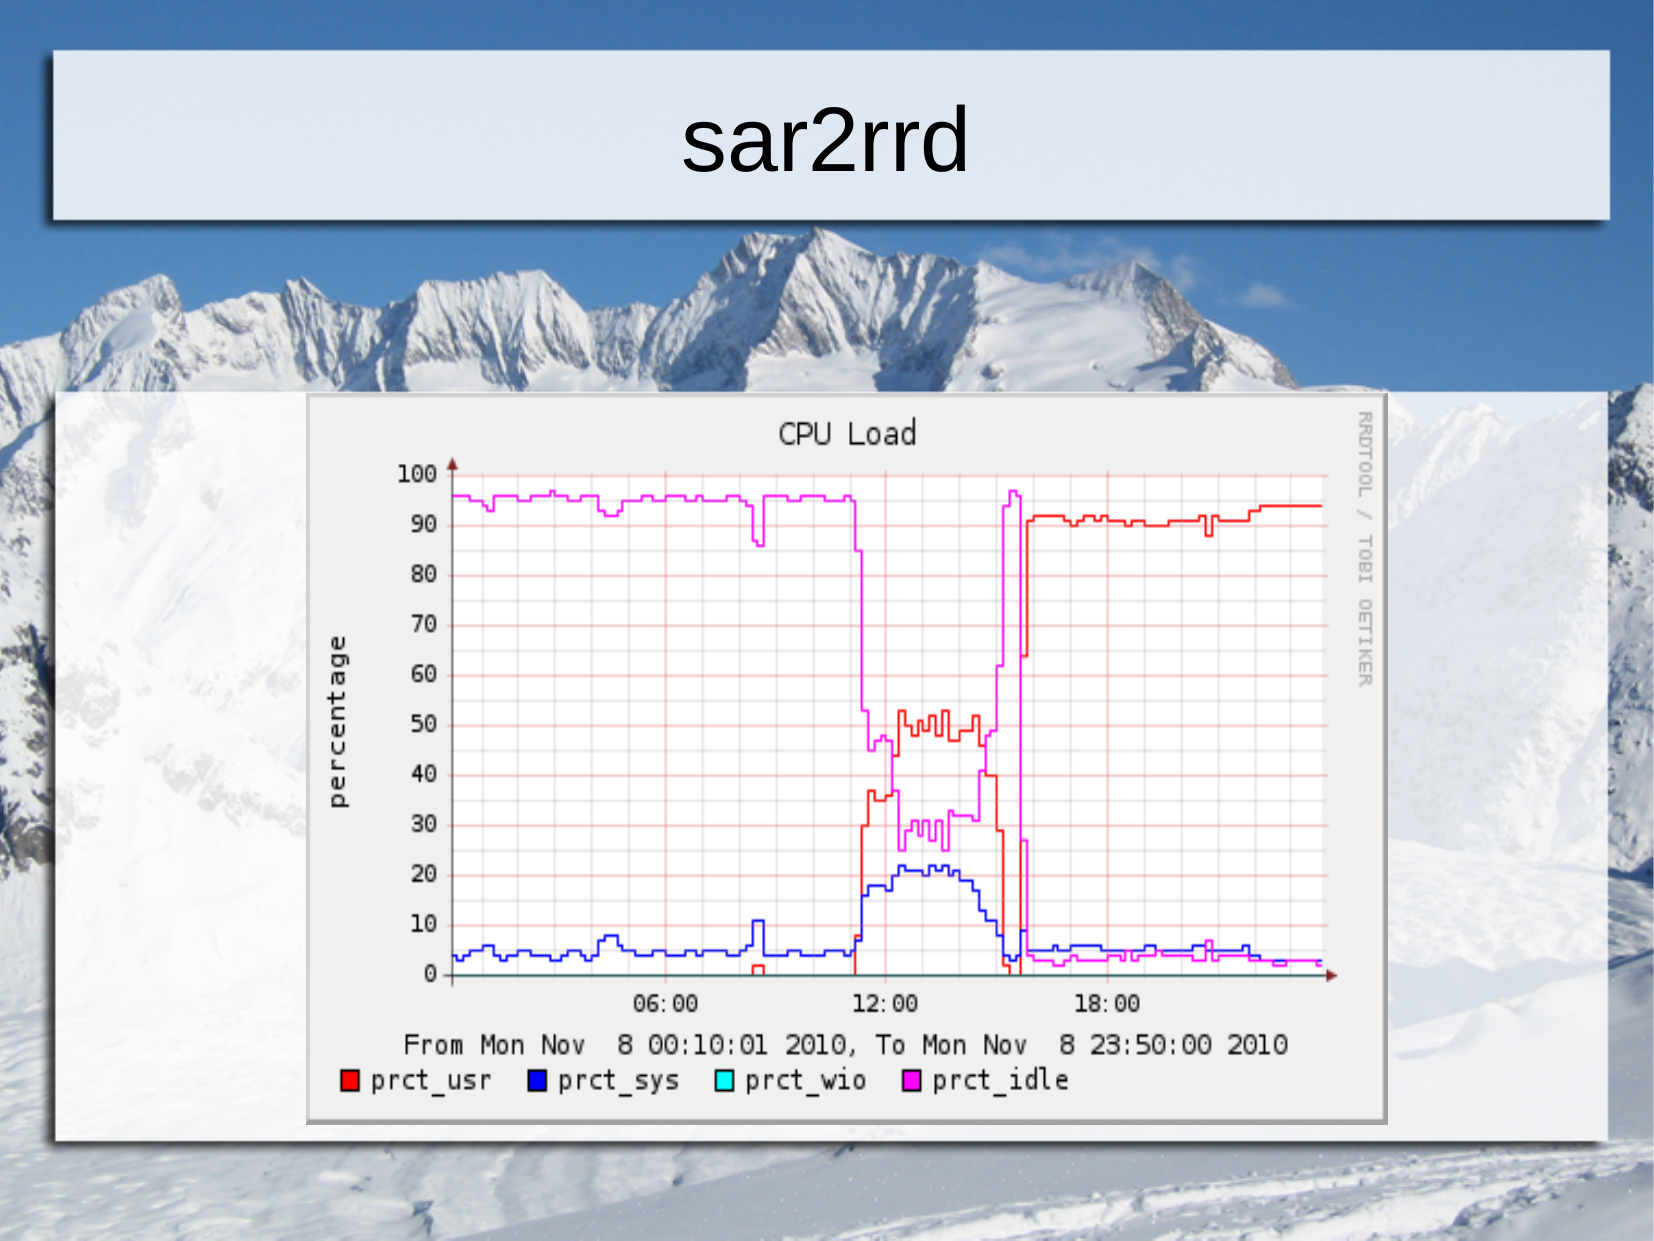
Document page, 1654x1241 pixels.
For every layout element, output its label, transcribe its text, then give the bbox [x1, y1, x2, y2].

title sar2rrd [59, 61, 1595, 219]
picture [0, 0, 1654, 1241]
